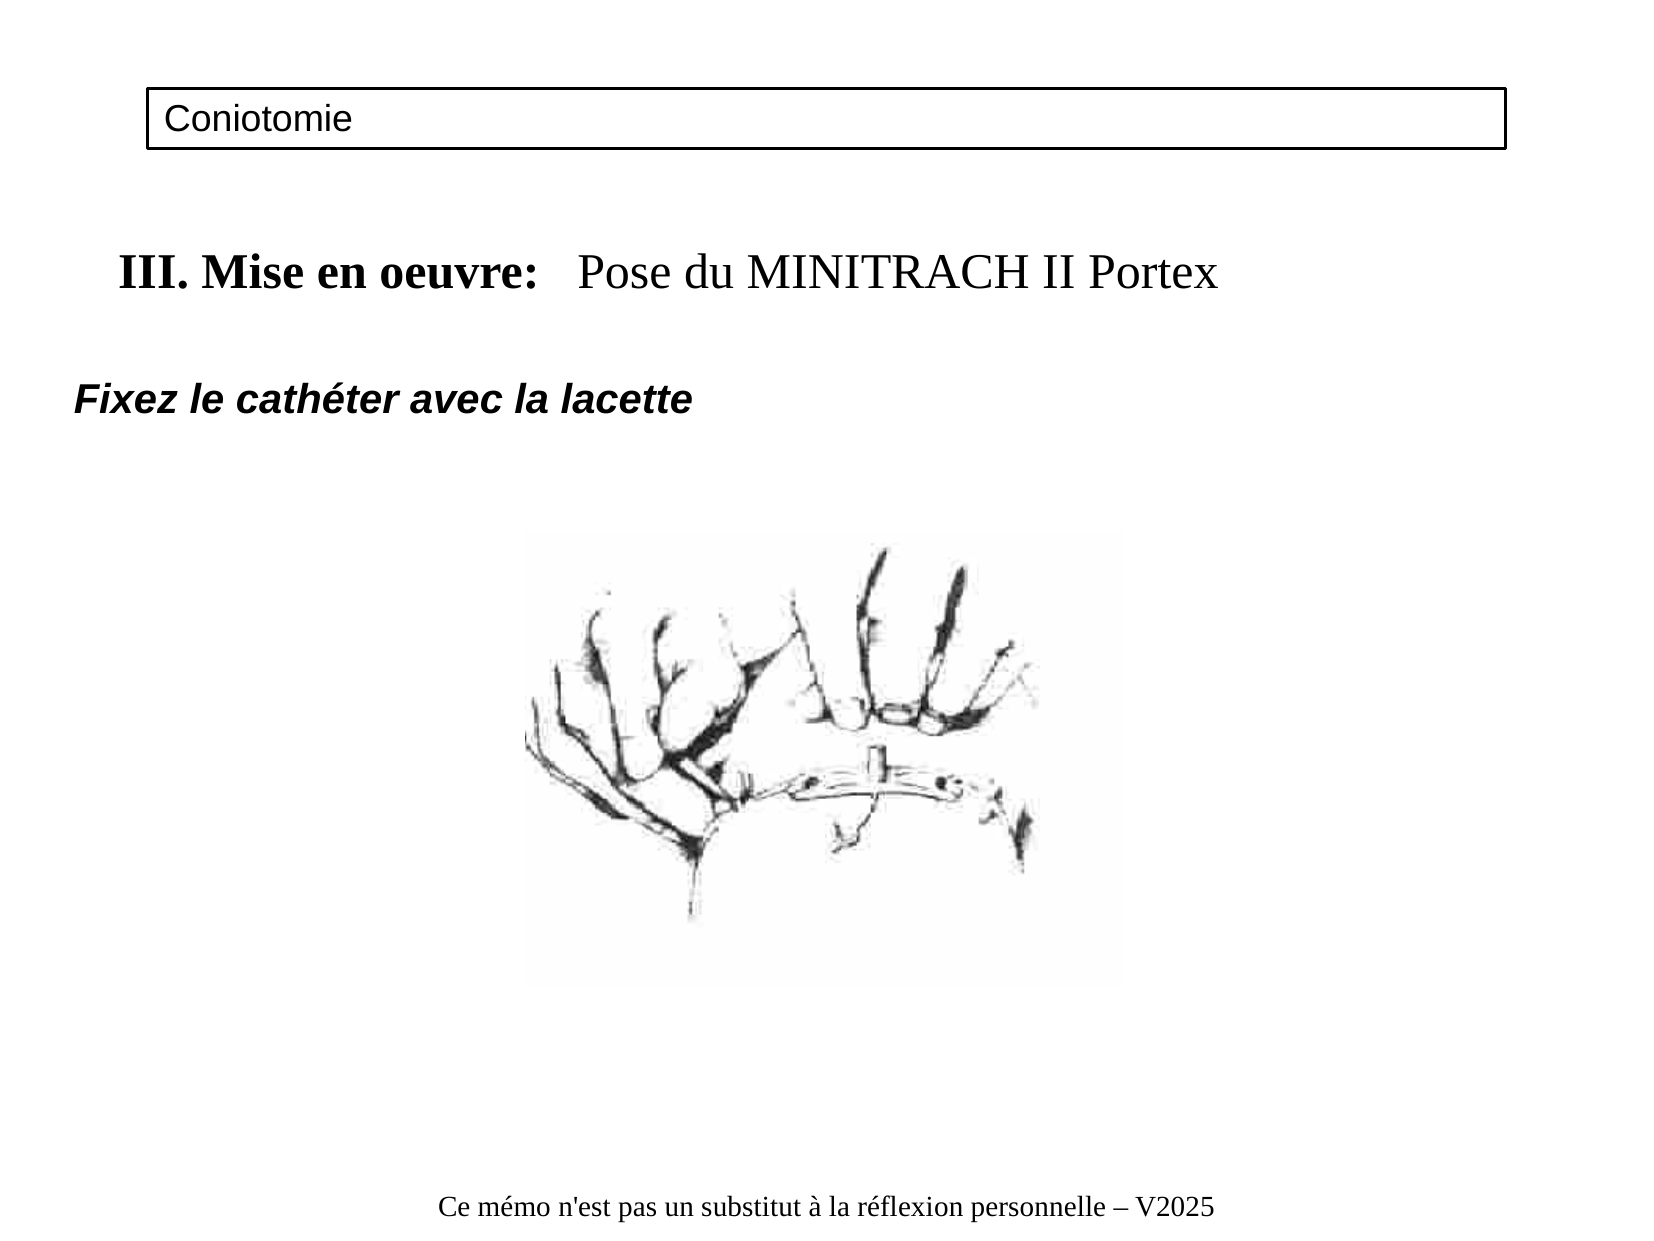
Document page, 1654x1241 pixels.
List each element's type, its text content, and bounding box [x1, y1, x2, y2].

text_box III. Mise en oeuvre: Pose du MINITRACH II Portex [103, 236, 1518, 309]
text_box Coniotomie [147, 88, 1506, 149]
text_box Fixez le cathéter avec la lacette [59, 368, 1182, 431]
picture [525, 531, 1123, 987]
text_box Ce mémo n'est pas un substitut à la réflexion personnelle – V2025 [358, 1182, 1296, 1231]
